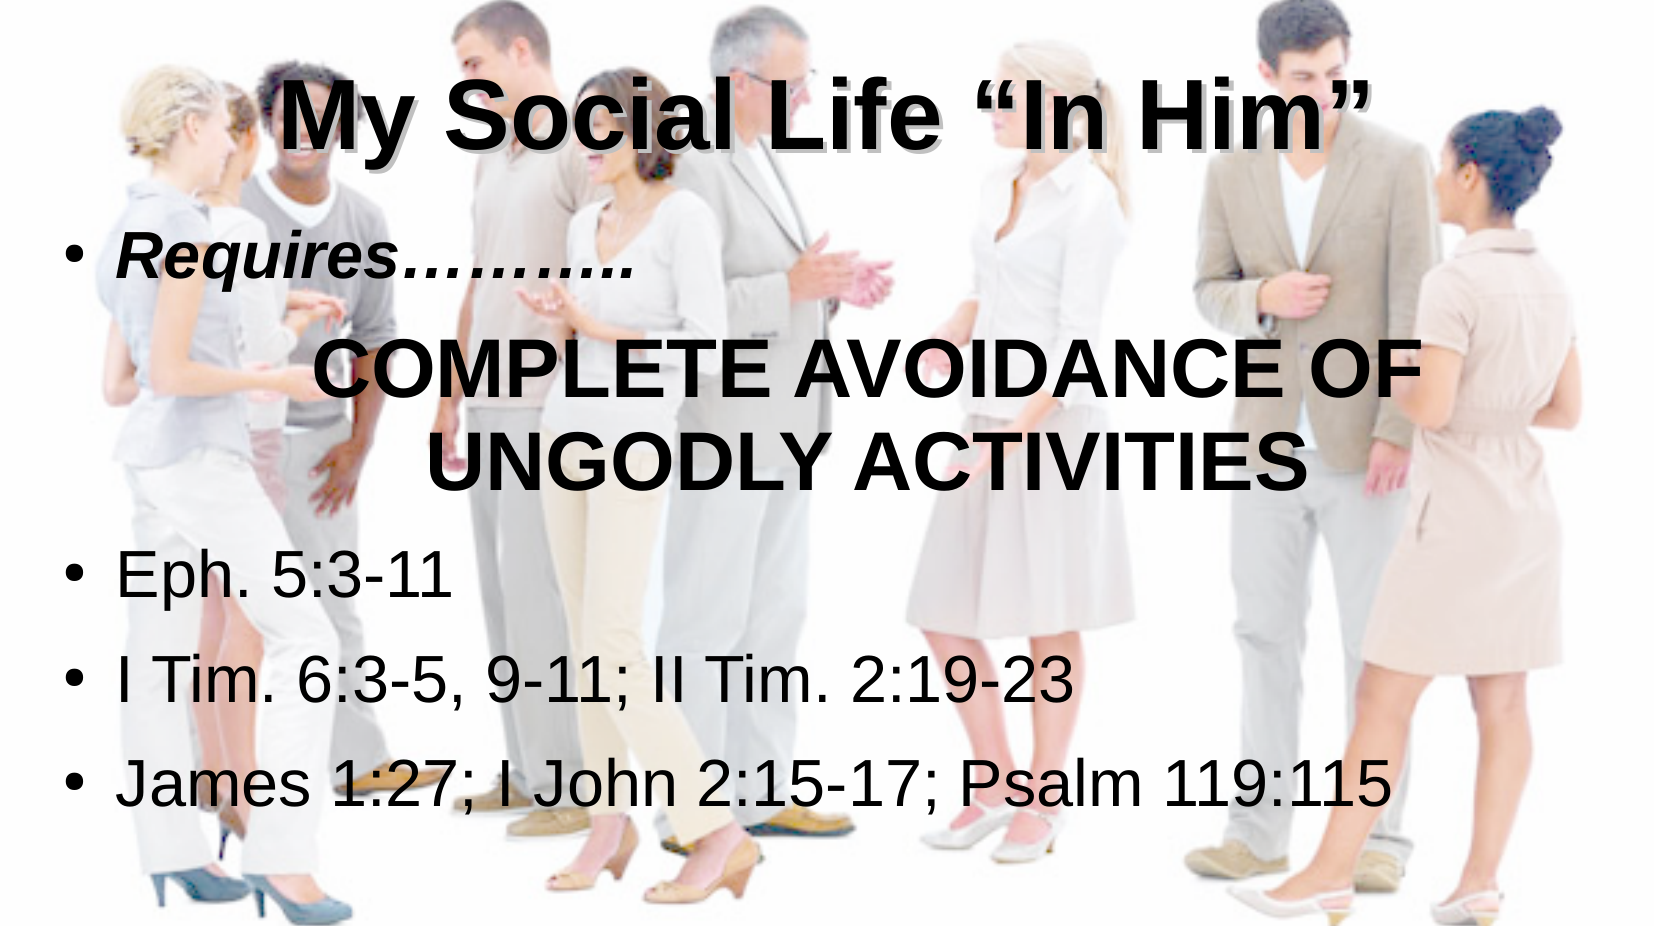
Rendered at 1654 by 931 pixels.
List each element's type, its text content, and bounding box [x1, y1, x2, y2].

title My Social Life “In Him” [82, 37, 1571, 193]
picture [0, 0, 1654, 926]
list Requires……….. COMPLETE AVOIDANCE OF UNGODLY ACTIVITIES Eph. 5:3-11 I Tim. 6:3-5, 9-11; II Tim. 2:19-23 James 1:27; I John 2:15-17; Psalm 119:115 [45, 217, 1621, 901]
